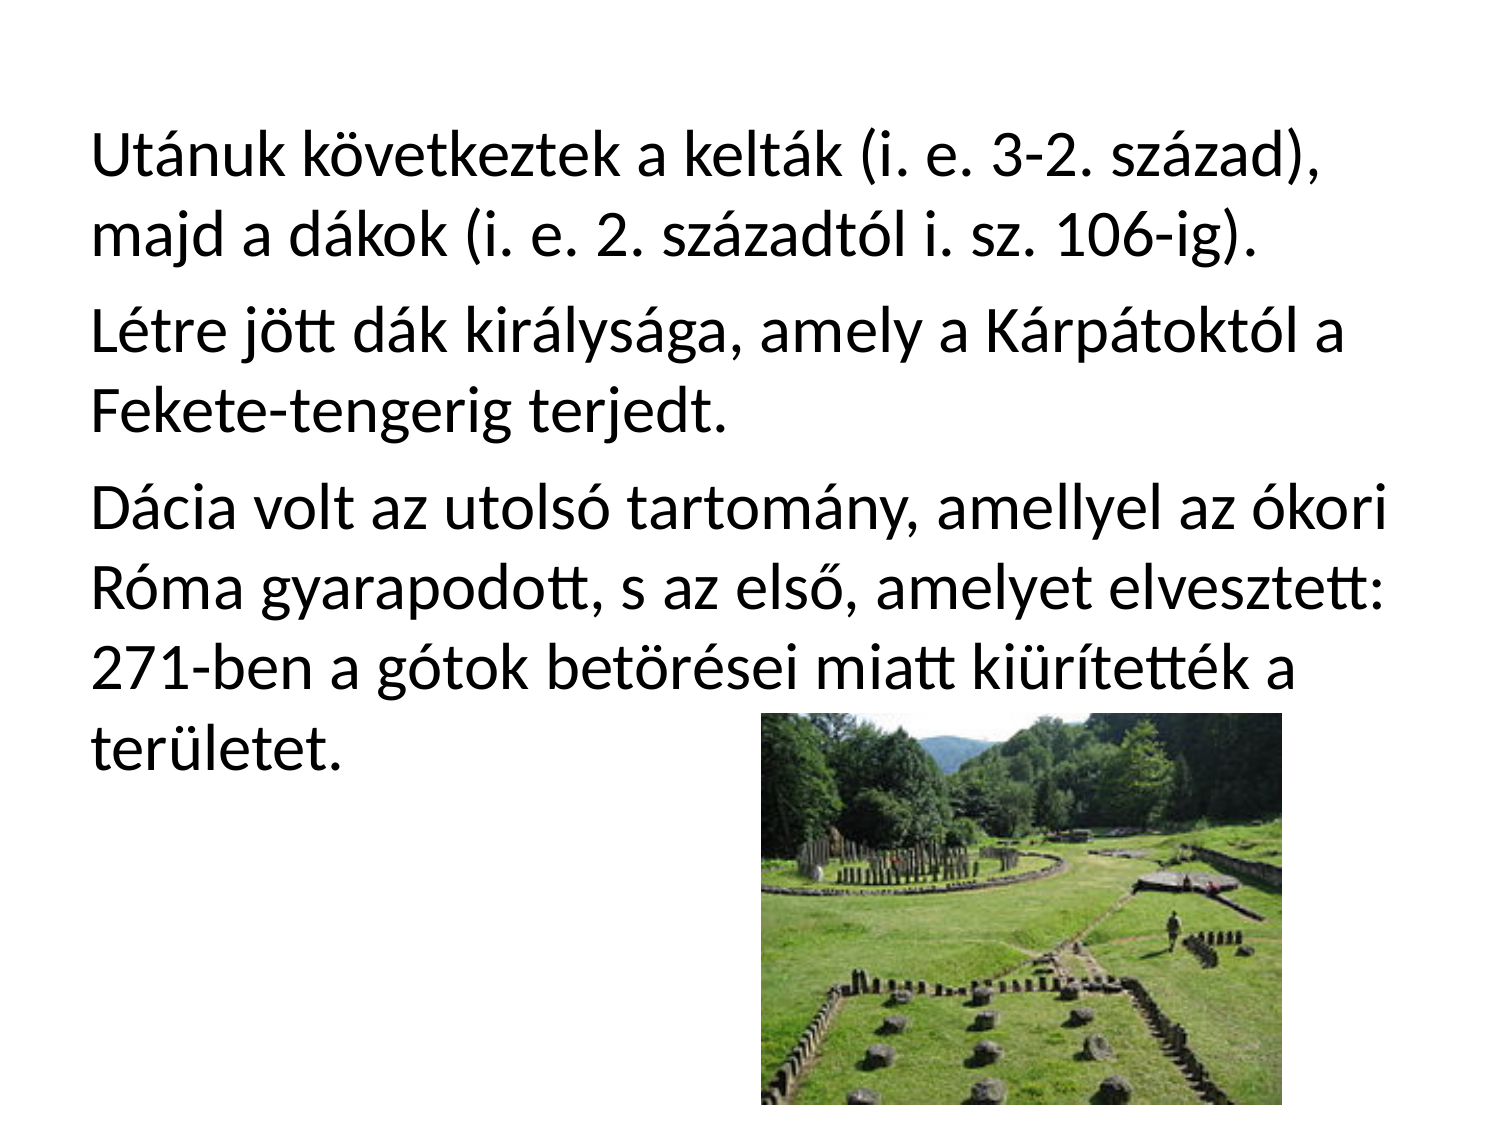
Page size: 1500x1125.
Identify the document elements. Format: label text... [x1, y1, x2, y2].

list Utánuk következtek a kelták (i. e. 3-2. század), majd a dákok (i. e. 2. századtól i. sz. 106-ig). Létre jött dák királysága, amely a Kárpátoktól a Fekete-tengerig terjedt. Dácia volt az utolsó tartomány, amellyel az ókori Róma gyarapodott, s az első, amelyet elvesztett: 271-ben a gótok betörései miatt kiürítették a területet. [75, 101, 1426, 1005]
picture [761, 713, 1282, 1105]
